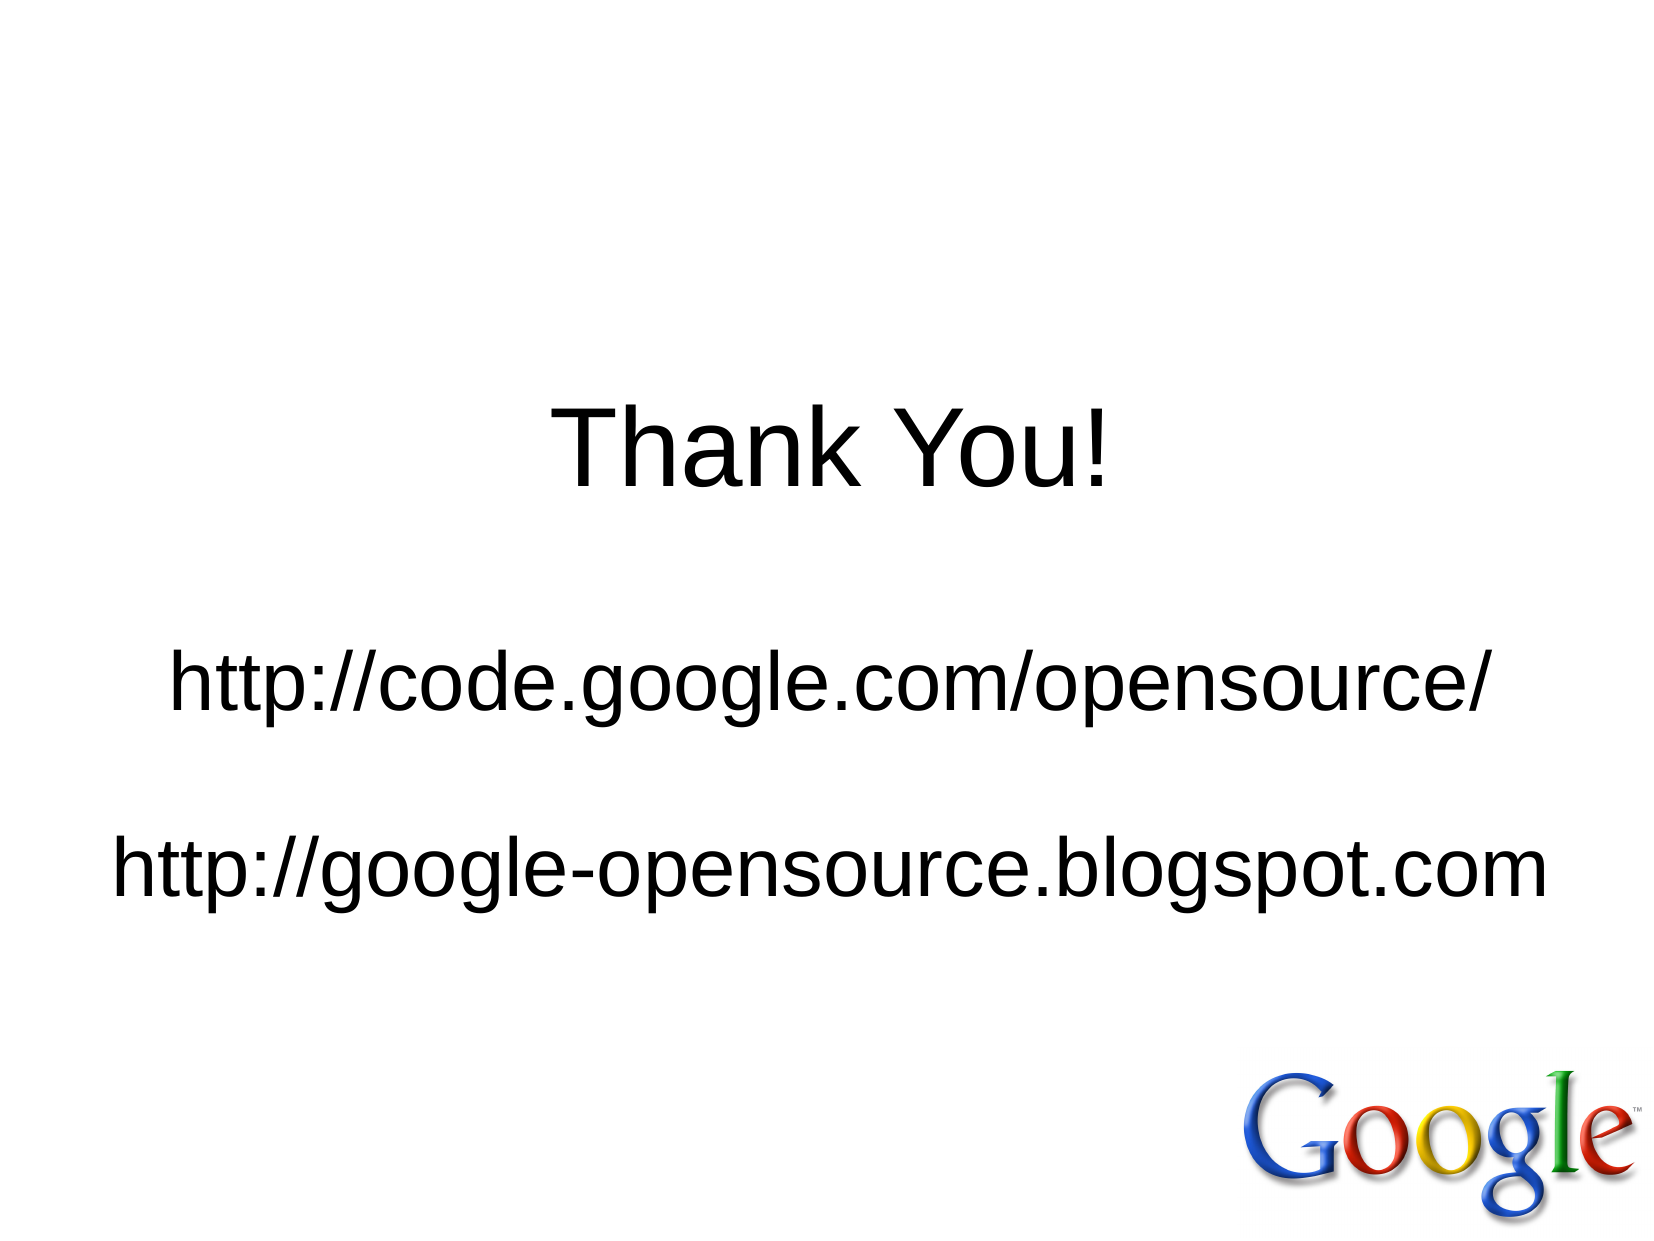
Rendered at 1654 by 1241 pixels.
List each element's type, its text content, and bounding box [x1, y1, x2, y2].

picture [1237, 1047, 1654, 1238]
subtitle Thank You! http://code.google.com/opensource/ http://google-opensource.blogspot.com [86, 280, 1576, 1111]
